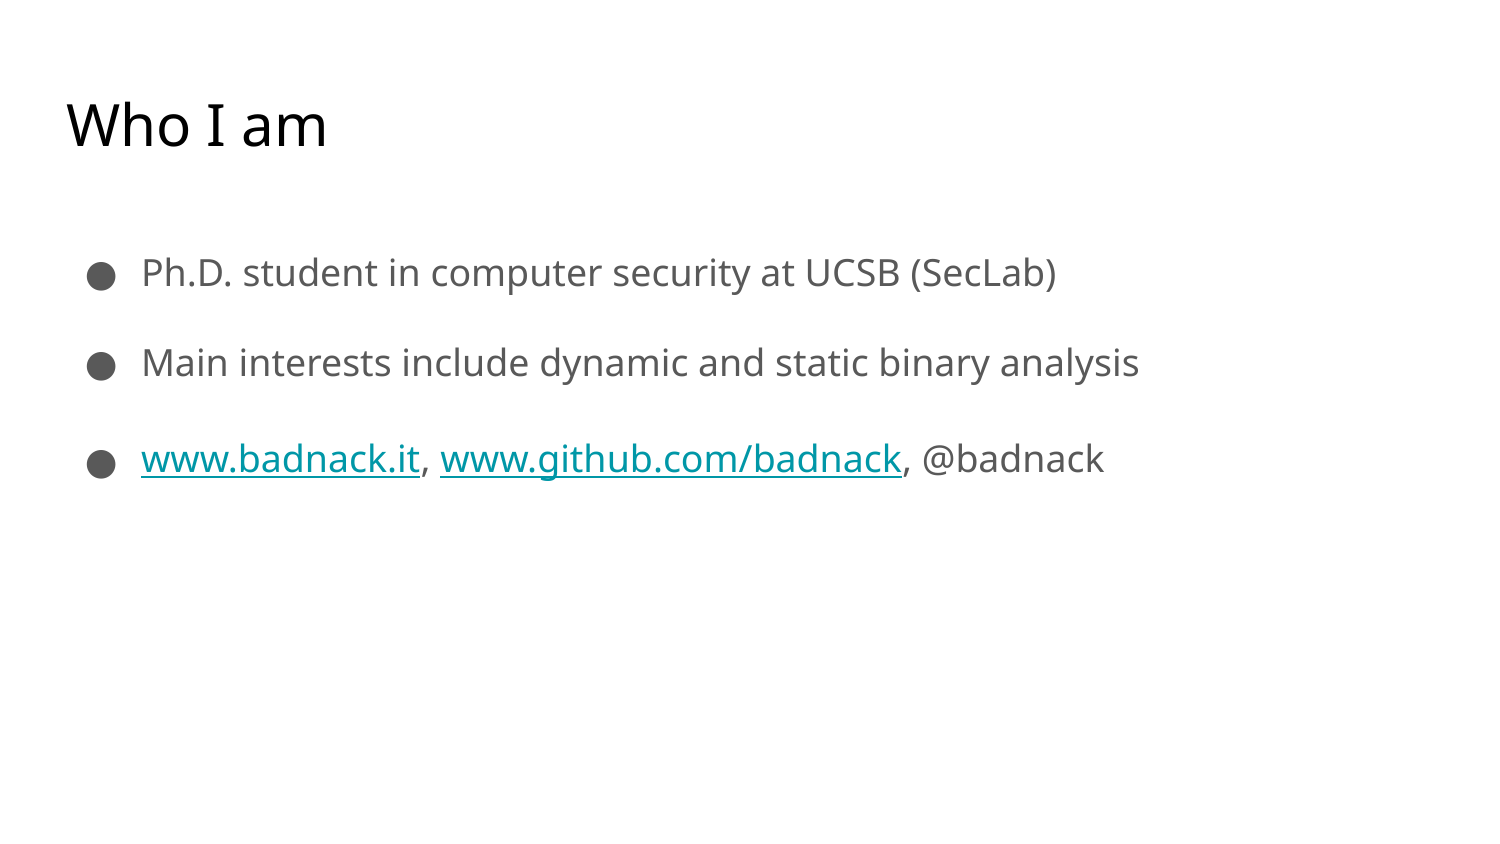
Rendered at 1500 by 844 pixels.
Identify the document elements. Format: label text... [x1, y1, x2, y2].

title Who I am [51, 72, 1449, 167]
list Ph.D. student in computer security at UCSB (SecLab) Main interests include dynamic and static binary analysis www.badnack.it, www.github.com/badnack, @badnack [51, 189, 1449, 750]
